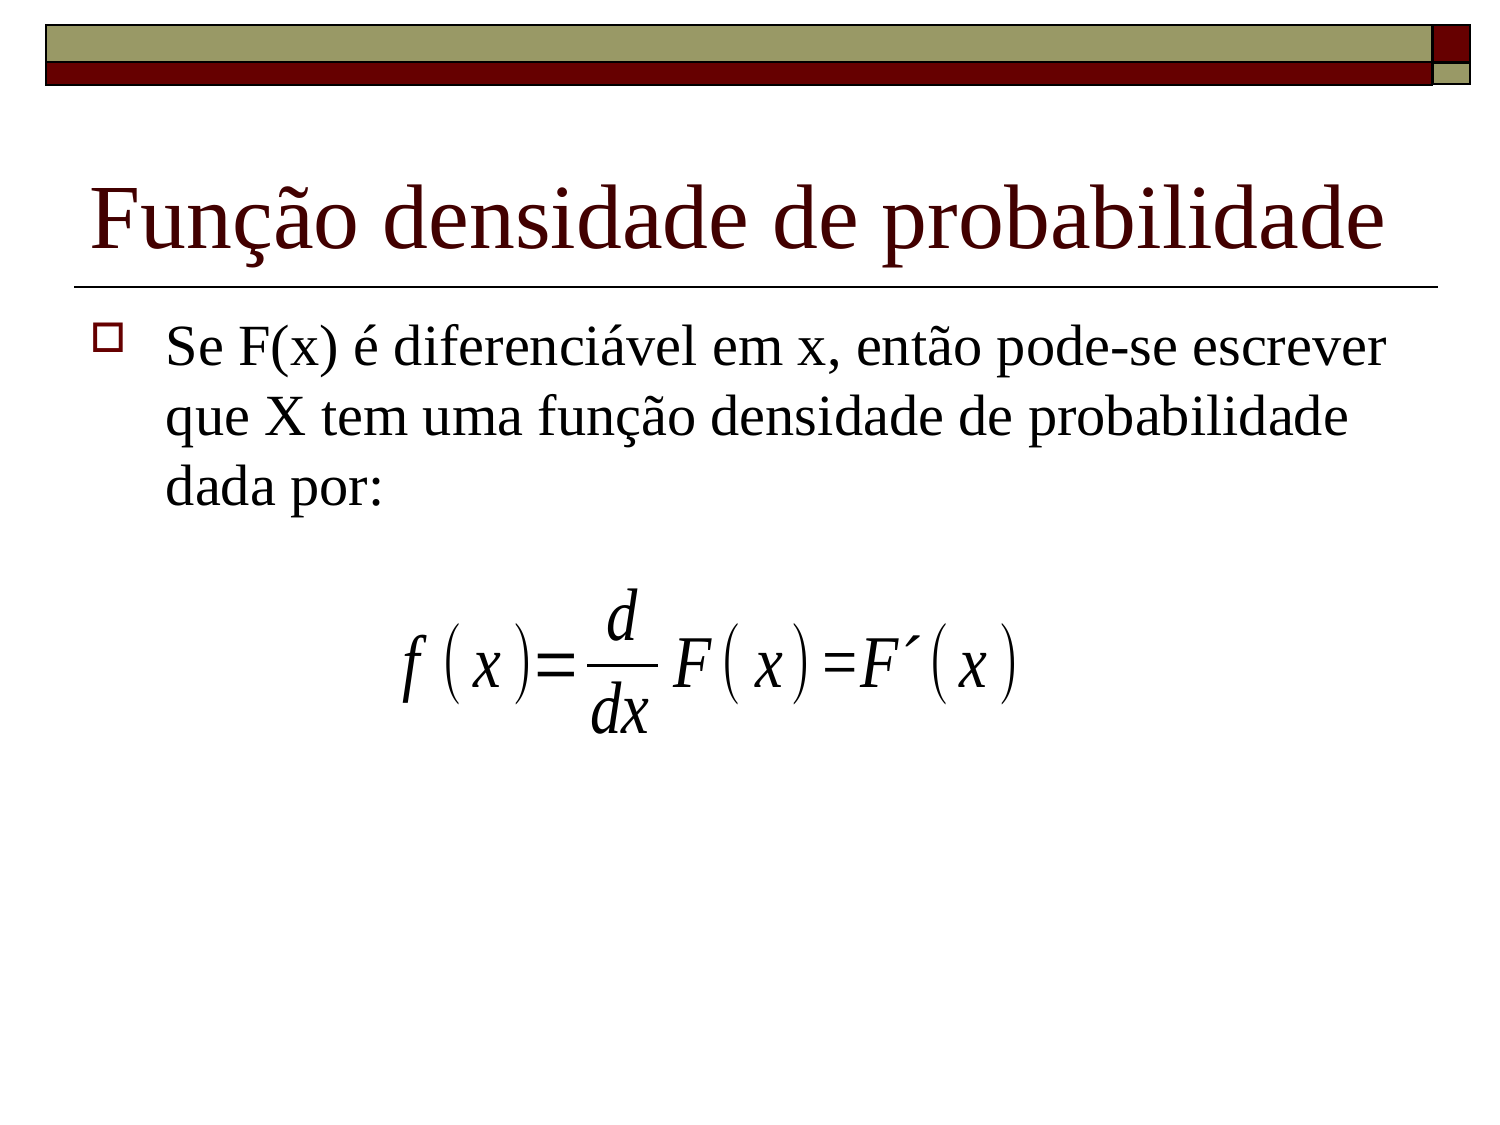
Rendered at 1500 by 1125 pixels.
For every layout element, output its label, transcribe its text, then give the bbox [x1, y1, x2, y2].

title Função densidade de probabilidade [75, 87, 1426, 275]
chart [375, 575, 1038, 753]
list Se F(x) é diferenciável em x, então pode-se escrever que X tem uma função densidade de probabilidade dada por: [75, 299, 1426, 1006]
